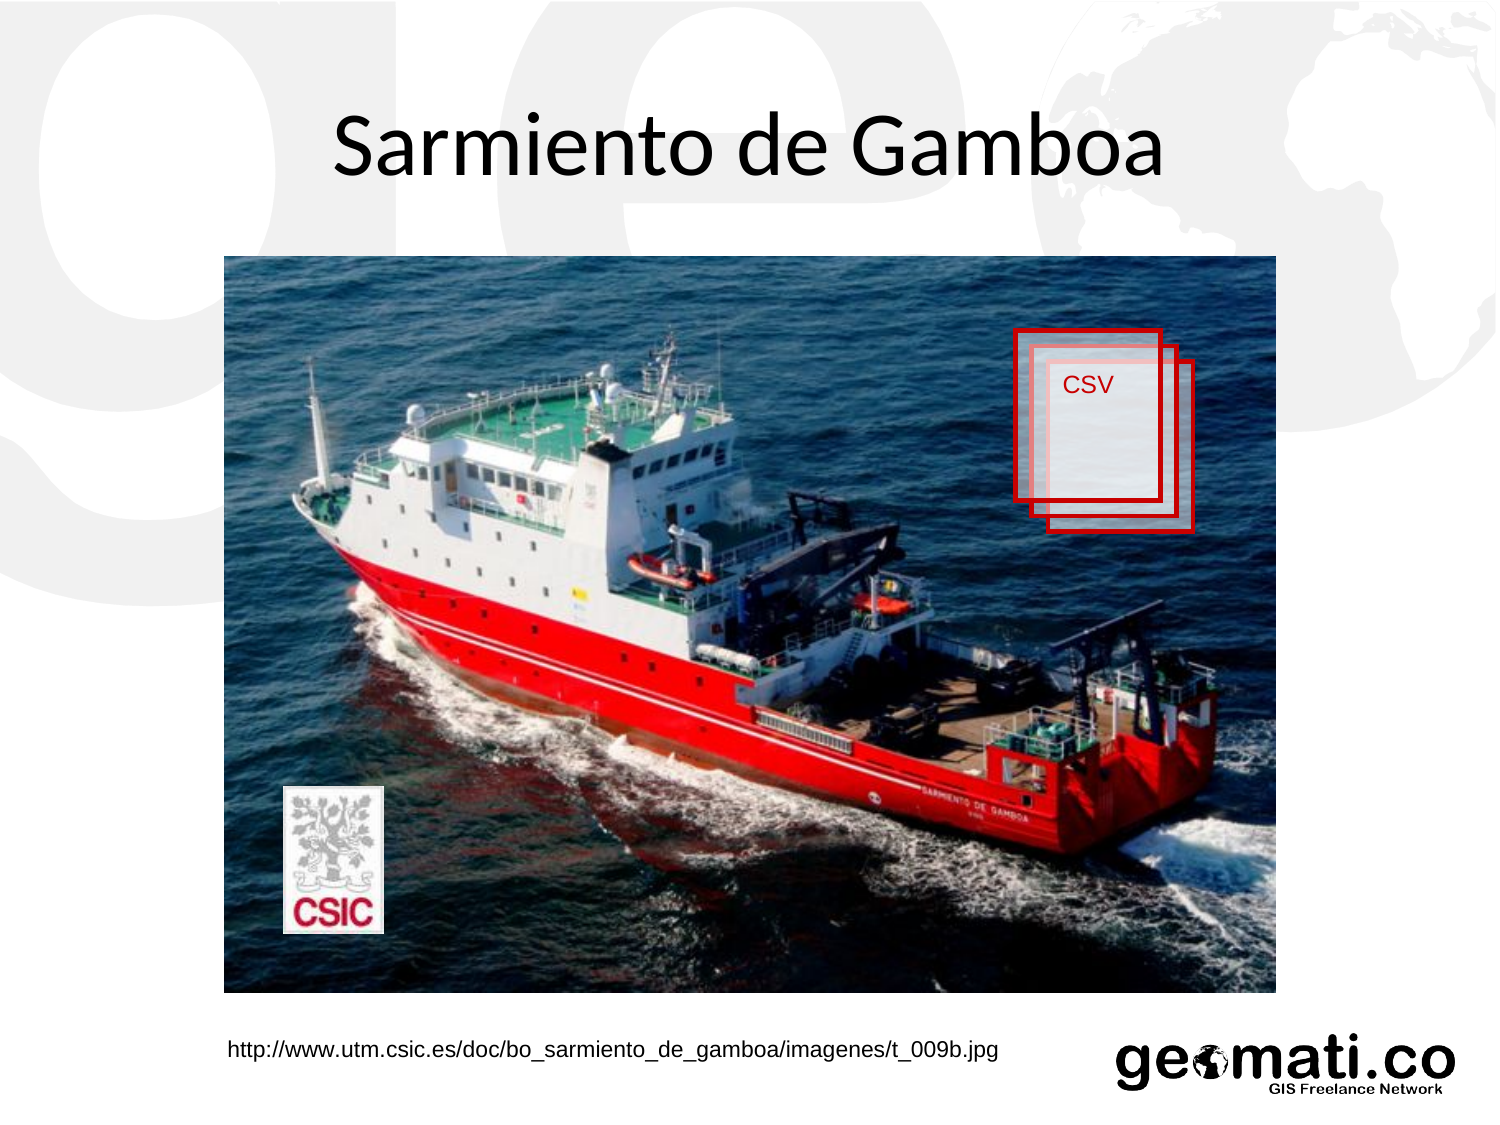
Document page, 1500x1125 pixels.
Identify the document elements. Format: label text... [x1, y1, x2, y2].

title Sarmiento de Gamboa [75, 21, 1426, 257]
text_box http://www.utm.csic.es/doc/bo_sarmiento_de_gamboa/imagenes/t_009b.jpg [212, 1027, 1027, 1075]
picture [224, 256, 1276, 993]
text_box CSV [1015, 330, 1161, 501]
picture [1116, 1033, 1455, 1094]
text_box [1031, 345, 1193, 532]
